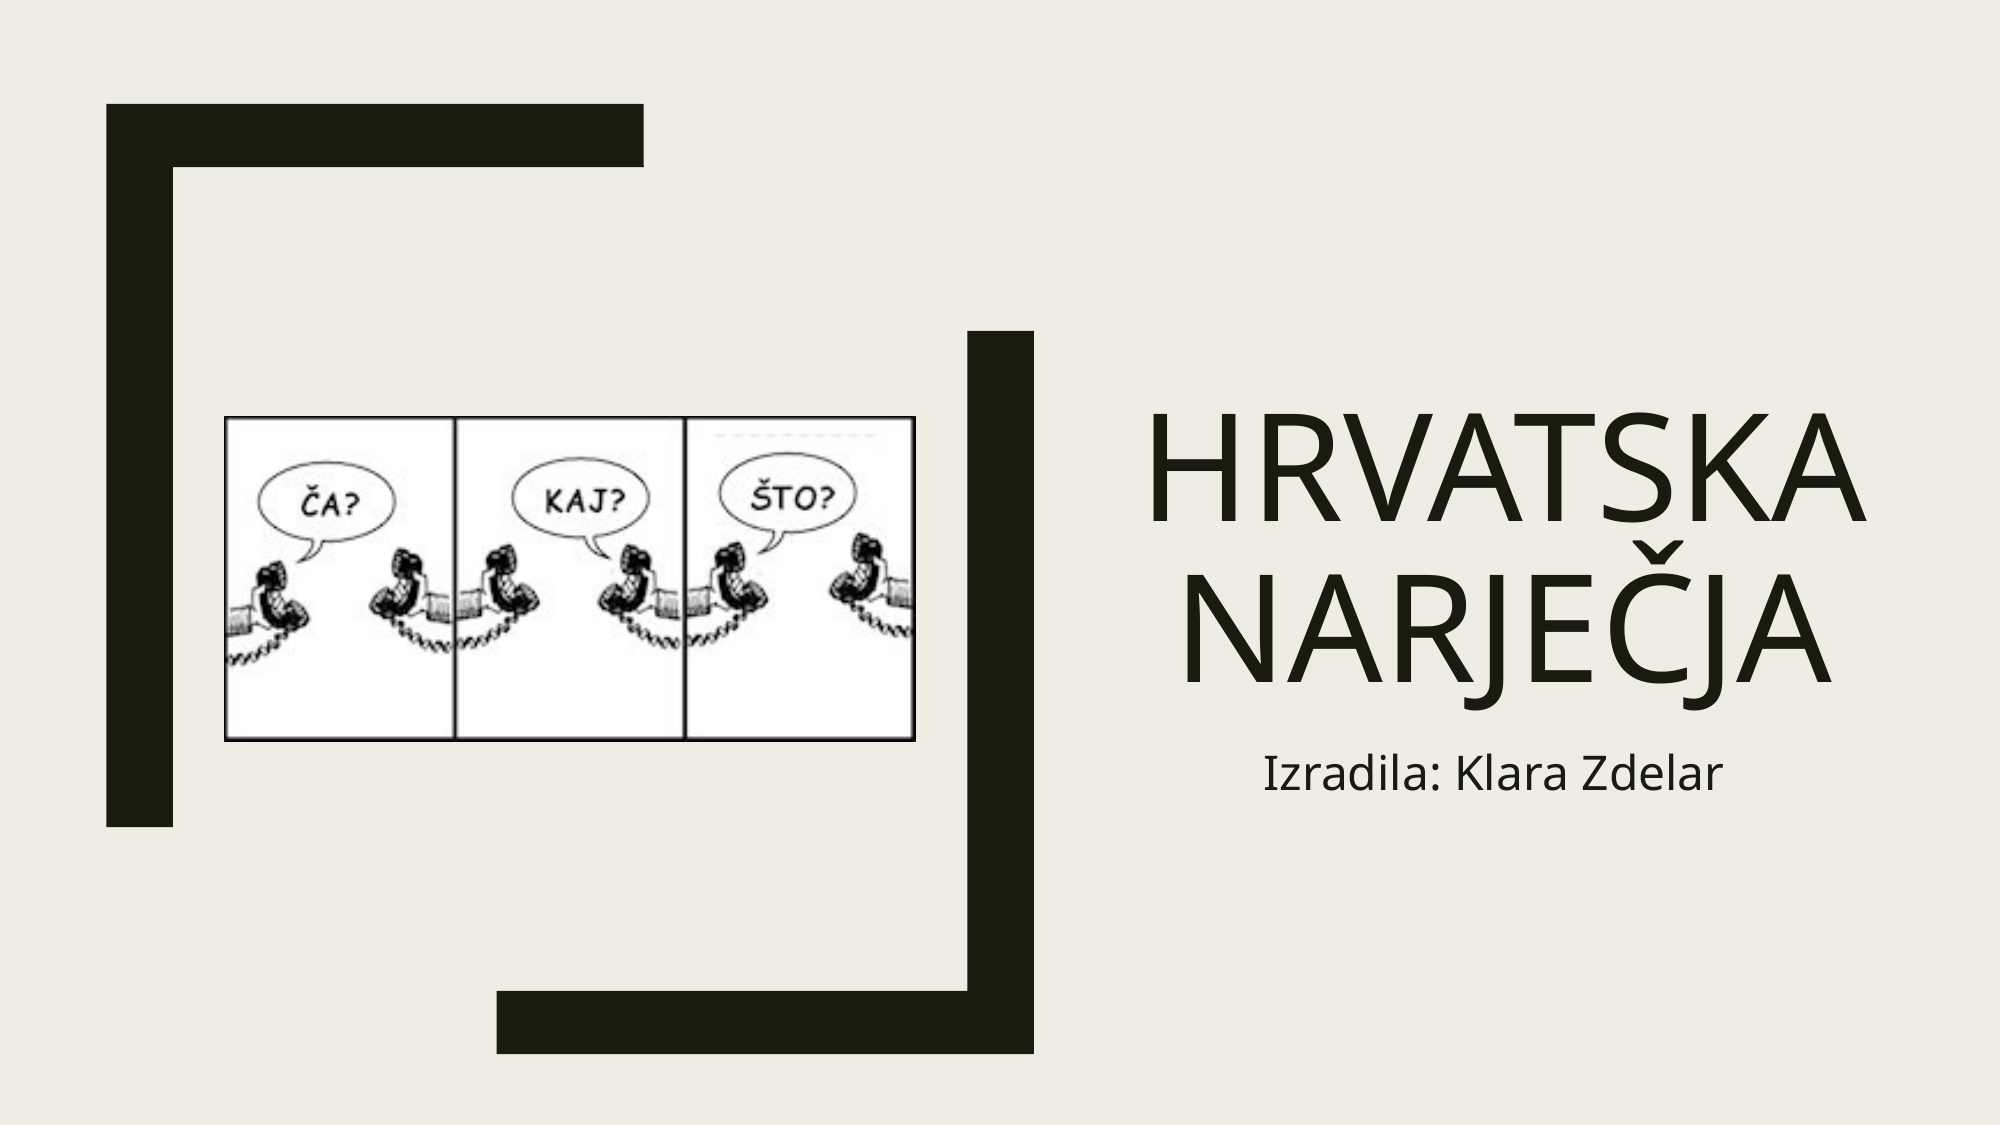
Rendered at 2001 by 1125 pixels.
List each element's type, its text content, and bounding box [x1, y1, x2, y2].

subtitle Izradila: Klara Zdelar [1101, 727, 1889, 1023]
text_box [0, 0, 2000, 1125]
title Hrvatska narječja [1109, 330, 1897, 722]
picture [224, 416, 916, 742]
